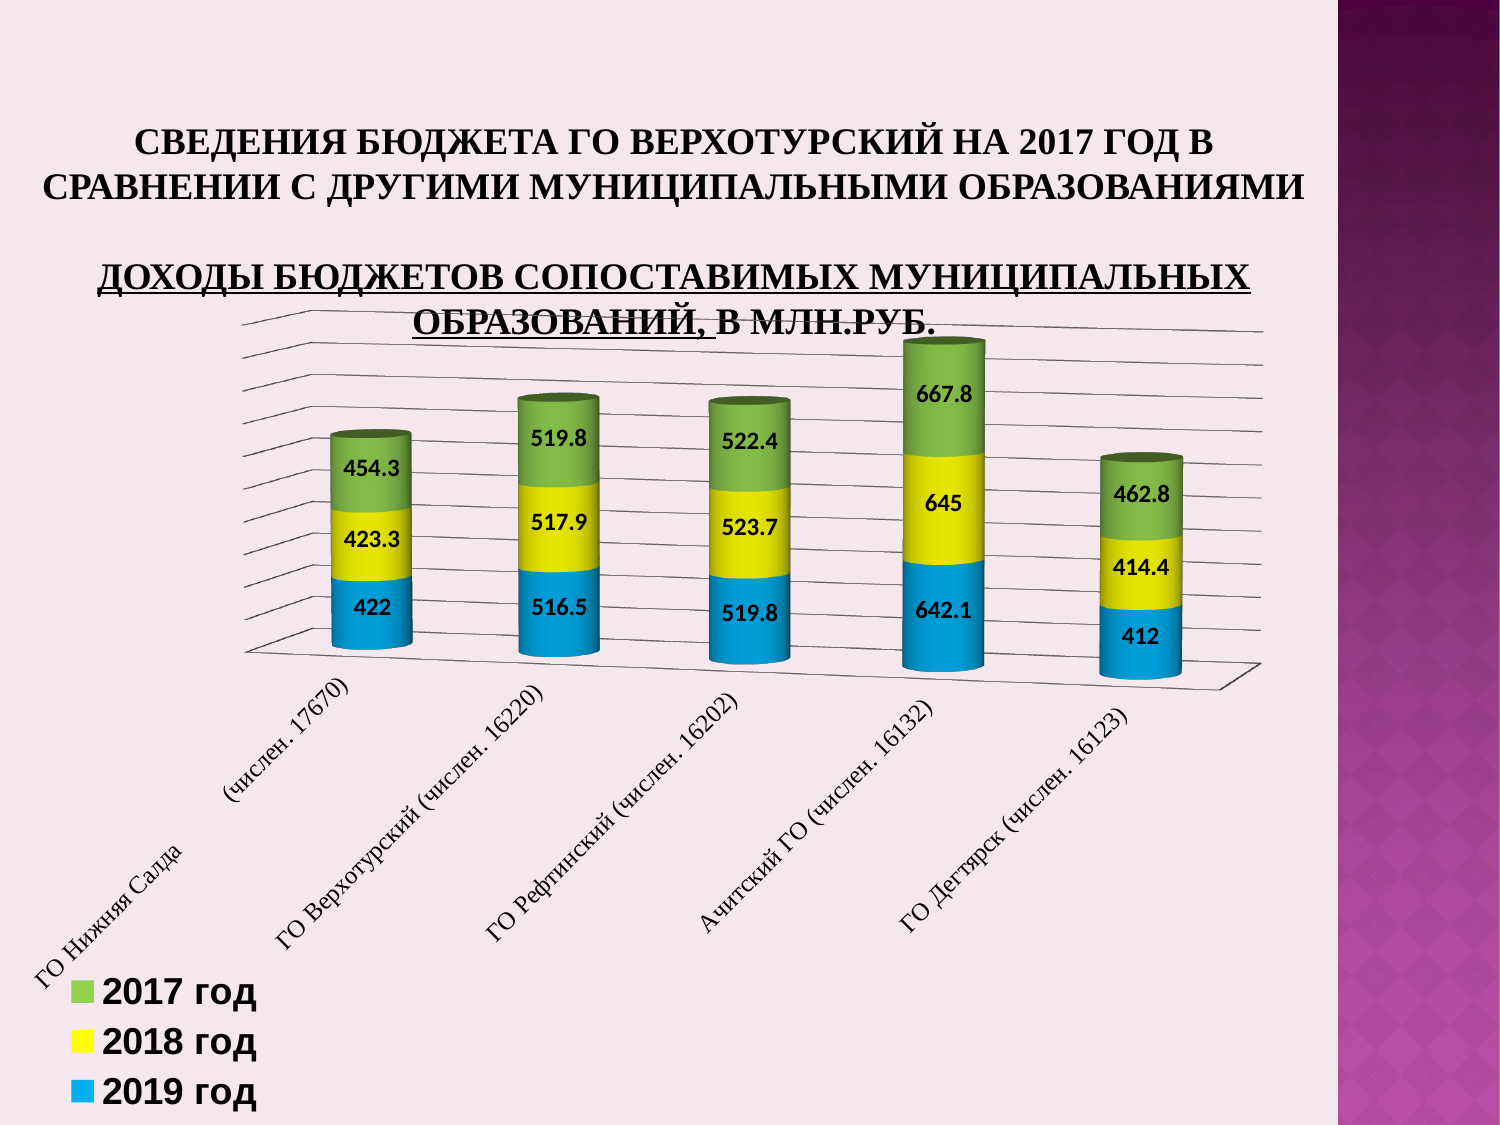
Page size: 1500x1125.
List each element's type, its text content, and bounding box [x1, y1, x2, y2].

chart [0, 281, 1336, 1125]
title Сведения бюджета ГО Верхотурский на 2017 год в сравнении с другими муниципальными образованиями Доходы бюджетов сопоставимых муниципальных образований, в млн.руб. [23, 117, 1325, 247]
